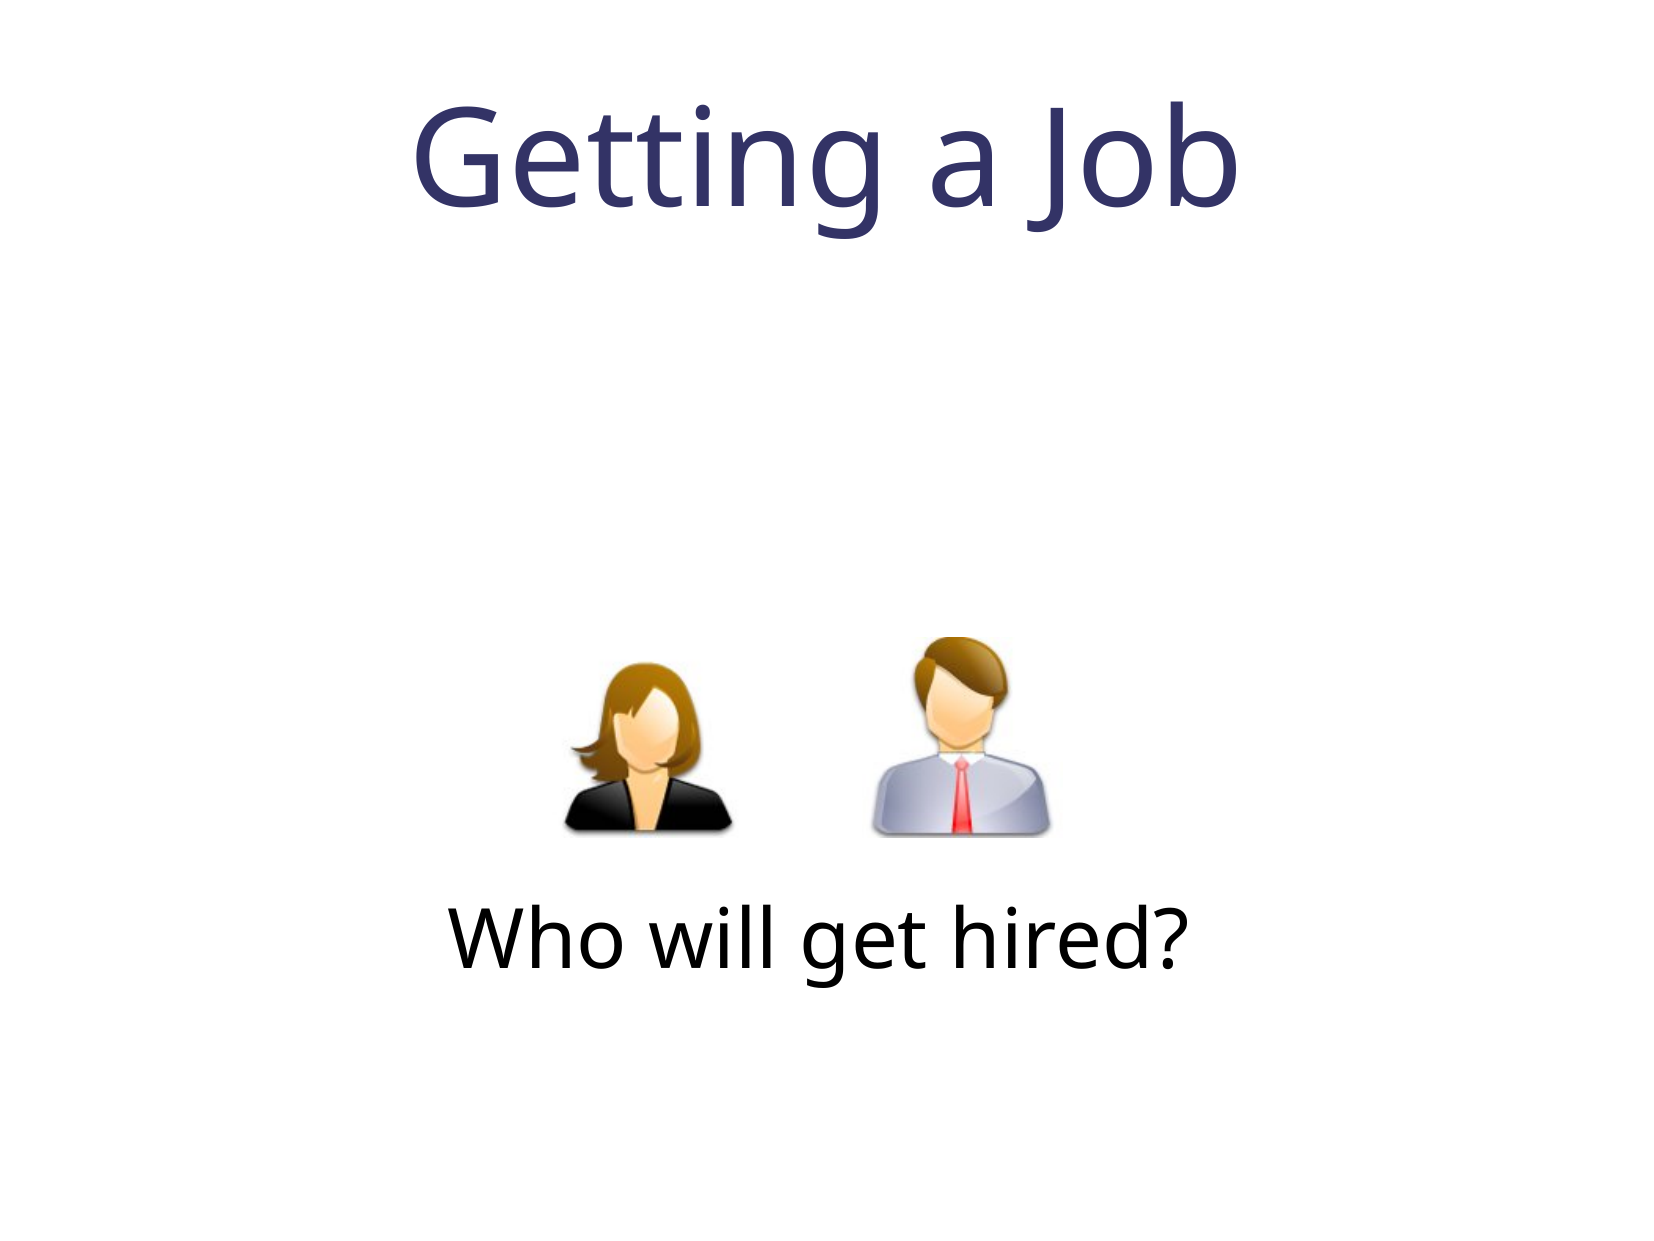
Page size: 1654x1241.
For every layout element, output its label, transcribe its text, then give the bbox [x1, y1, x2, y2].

title Getting a Job [0, 56, 1654, 250]
subtitle Who will get hired? [75, 822, 1564, 1051]
picture [862, 637, 1063, 838]
picture [550, 637, 751, 838]
